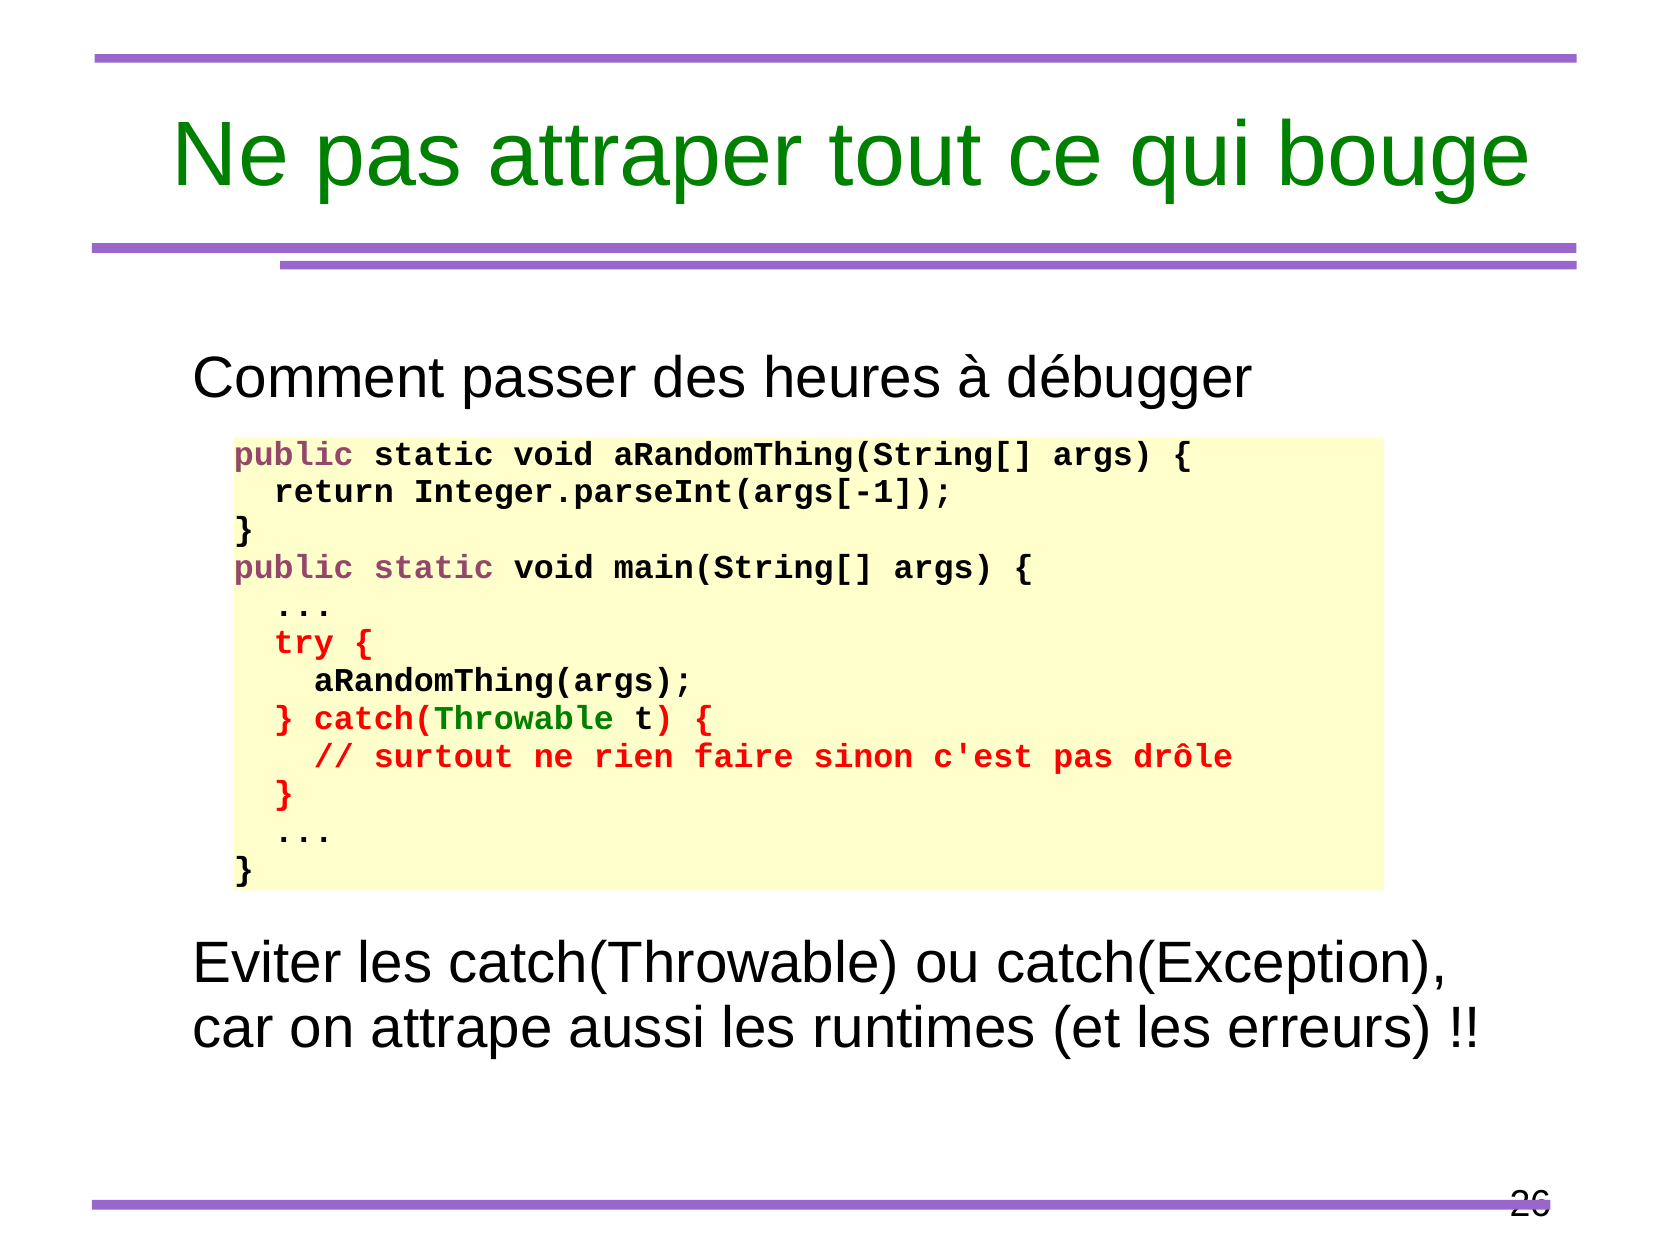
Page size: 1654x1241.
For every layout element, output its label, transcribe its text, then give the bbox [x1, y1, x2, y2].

title Ne pas attraper tout ce qui bouge [121, 49, 1534, 257]
text_box public static void aRandomThing(String[] args) { return Integer.parseInt(args[-1]); } public static void main(String[] args) { ... try { aRandomThing(args); } catch(Throwable t) { // surtout ne rien faire sinon c'est pas drôle } ... } [233, 437, 1384, 891]
list Comment passer des heures à débugger Eviter les catch(Throwable) ou catch(Exception), car on attrape aussi les runtimes (et les erreurs) !! [121, 344, 1534, 1127]
